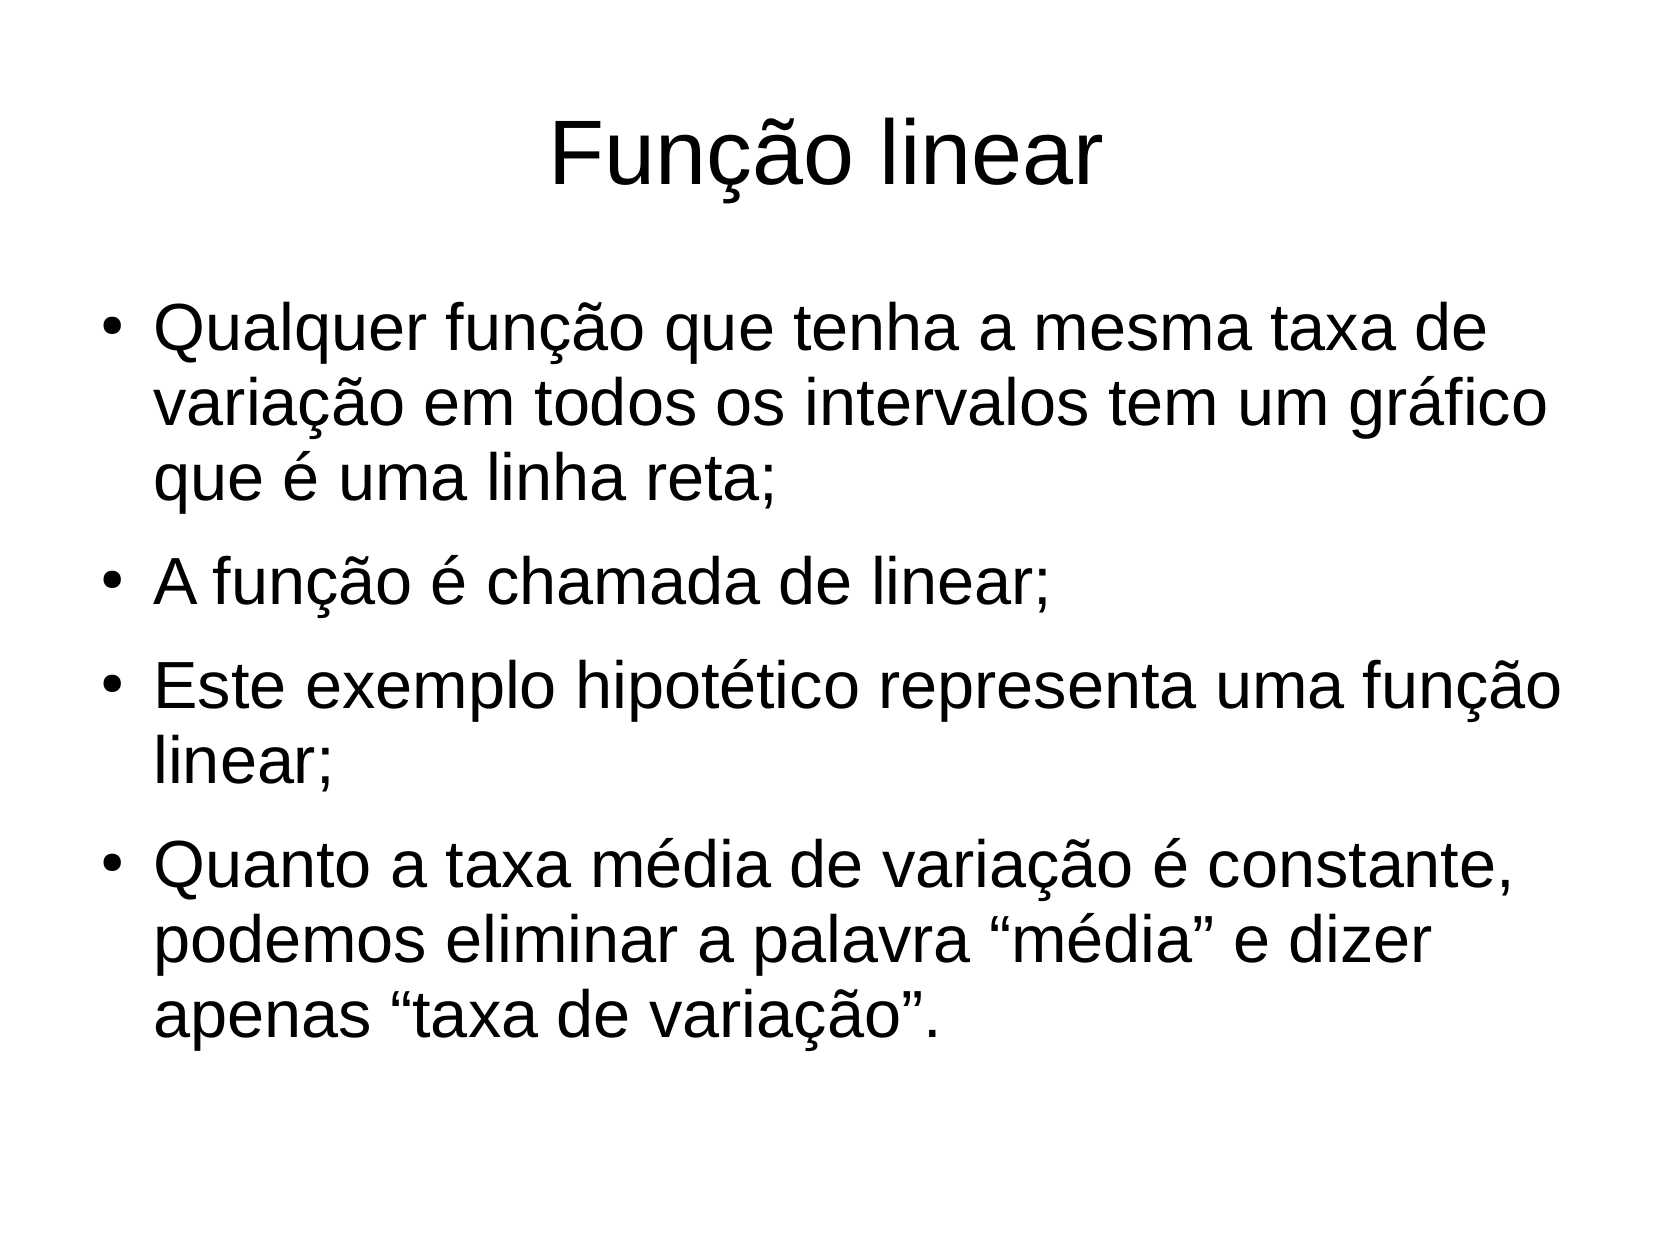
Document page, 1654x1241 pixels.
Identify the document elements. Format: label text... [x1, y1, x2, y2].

list Qualquer função que tenha a mesma taxa de variação em todos os intervalos tem um gráfico que é uma linha reta; A função é chamada de linear; Este exemplo hipotético representa uma função linear; Quanto a taxa média de variação é constante, podemos eliminar a palavra “média” e dizer apenas “taxa de variação”. [82, 290, 1571, 1010]
title Função linear [82, 49, 1571, 257]
